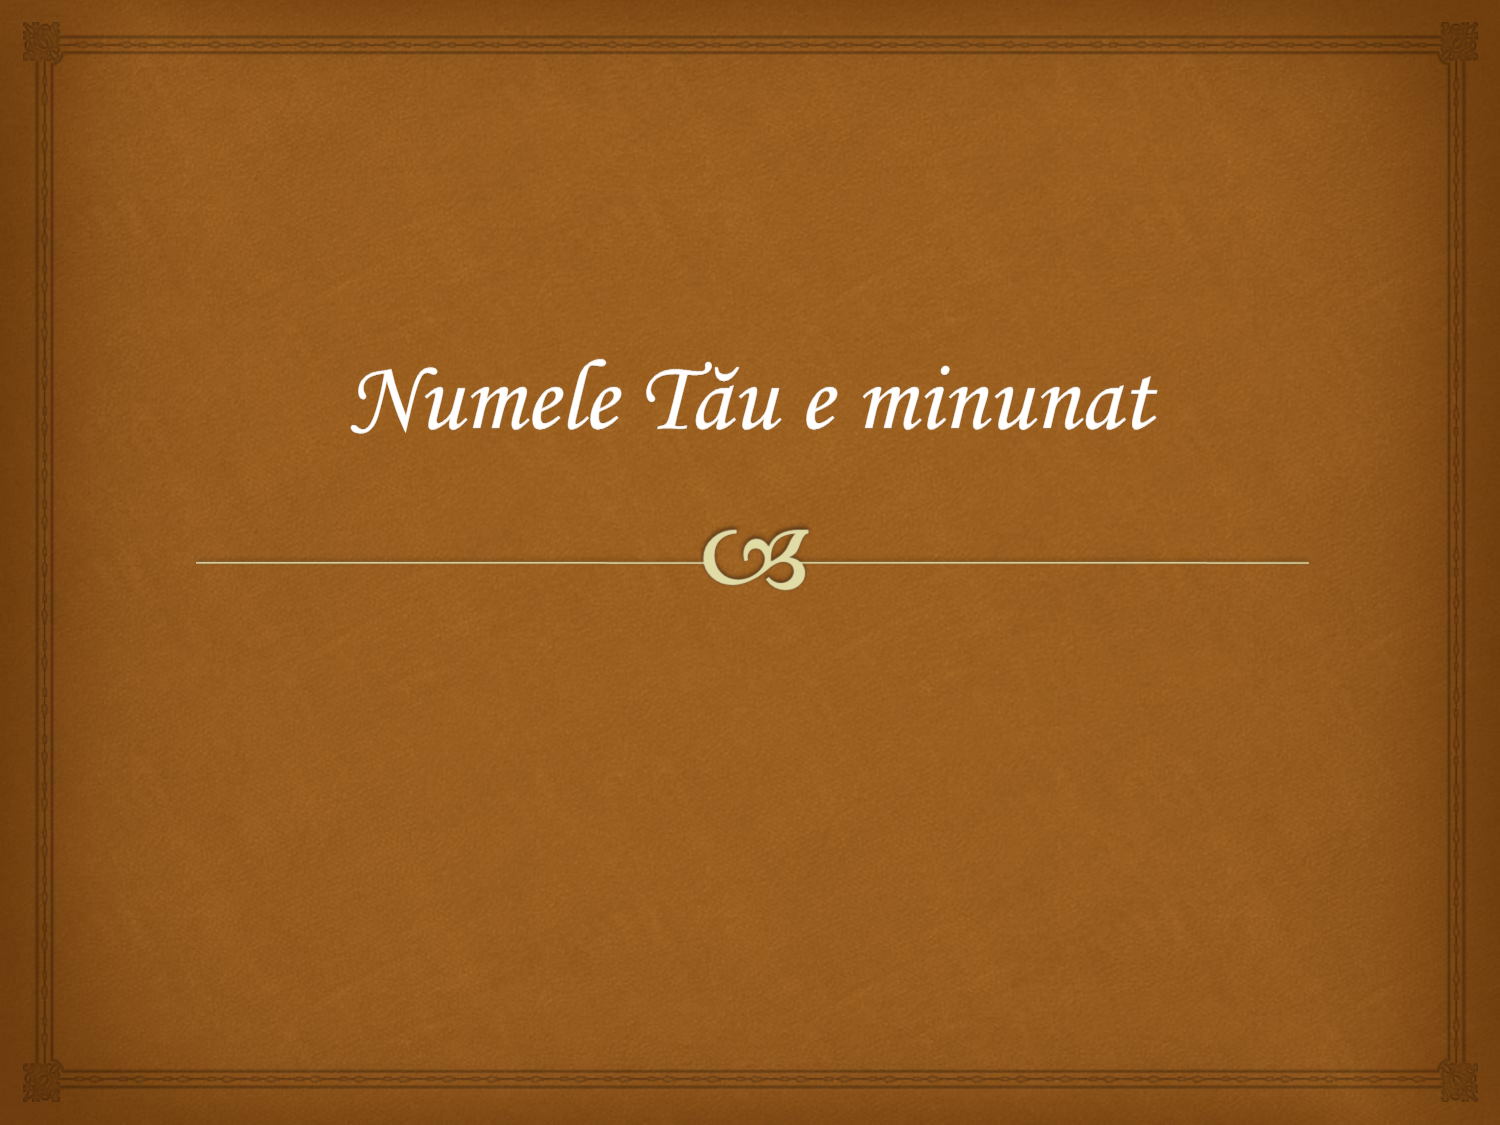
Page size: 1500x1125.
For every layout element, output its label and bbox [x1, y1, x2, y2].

text_box [89, 303, 1411, 522]
picture [0, 0, 1500, 1125]
